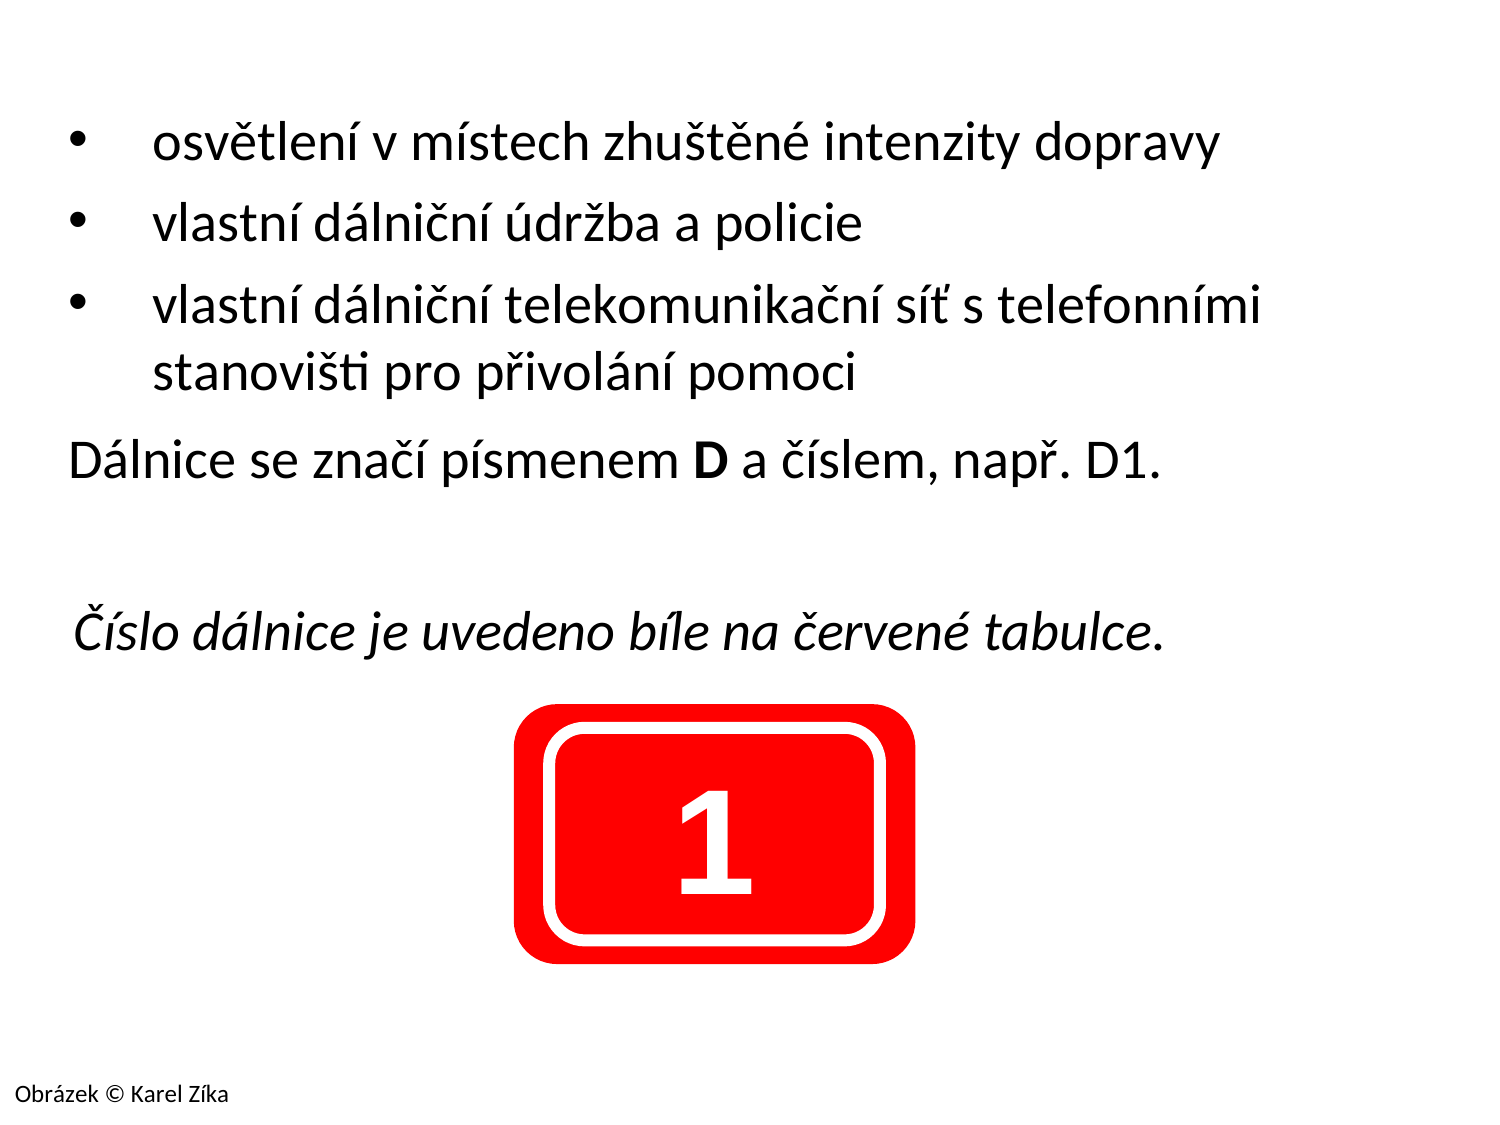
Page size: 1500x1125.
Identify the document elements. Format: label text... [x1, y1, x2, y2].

text_box Obrázek © Karel Zíka [0, 1070, 245, 1116]
text_box Číslo dálnice je uvedeno bíle na červené tabulce. [59, 586, 1183, 670]
text_box 1 [513, 704, 916, 965]
list osvětlení v místech zhuštěné intenzity dopravy vlastní dálniční údržba a policie vlastní dálniční telekomunikační síť s telefonními stanovišti pro přivolání pomoci Dálnice se značí písmenem D a číslem, např. D1. [53, 96, 1459, 1024]
